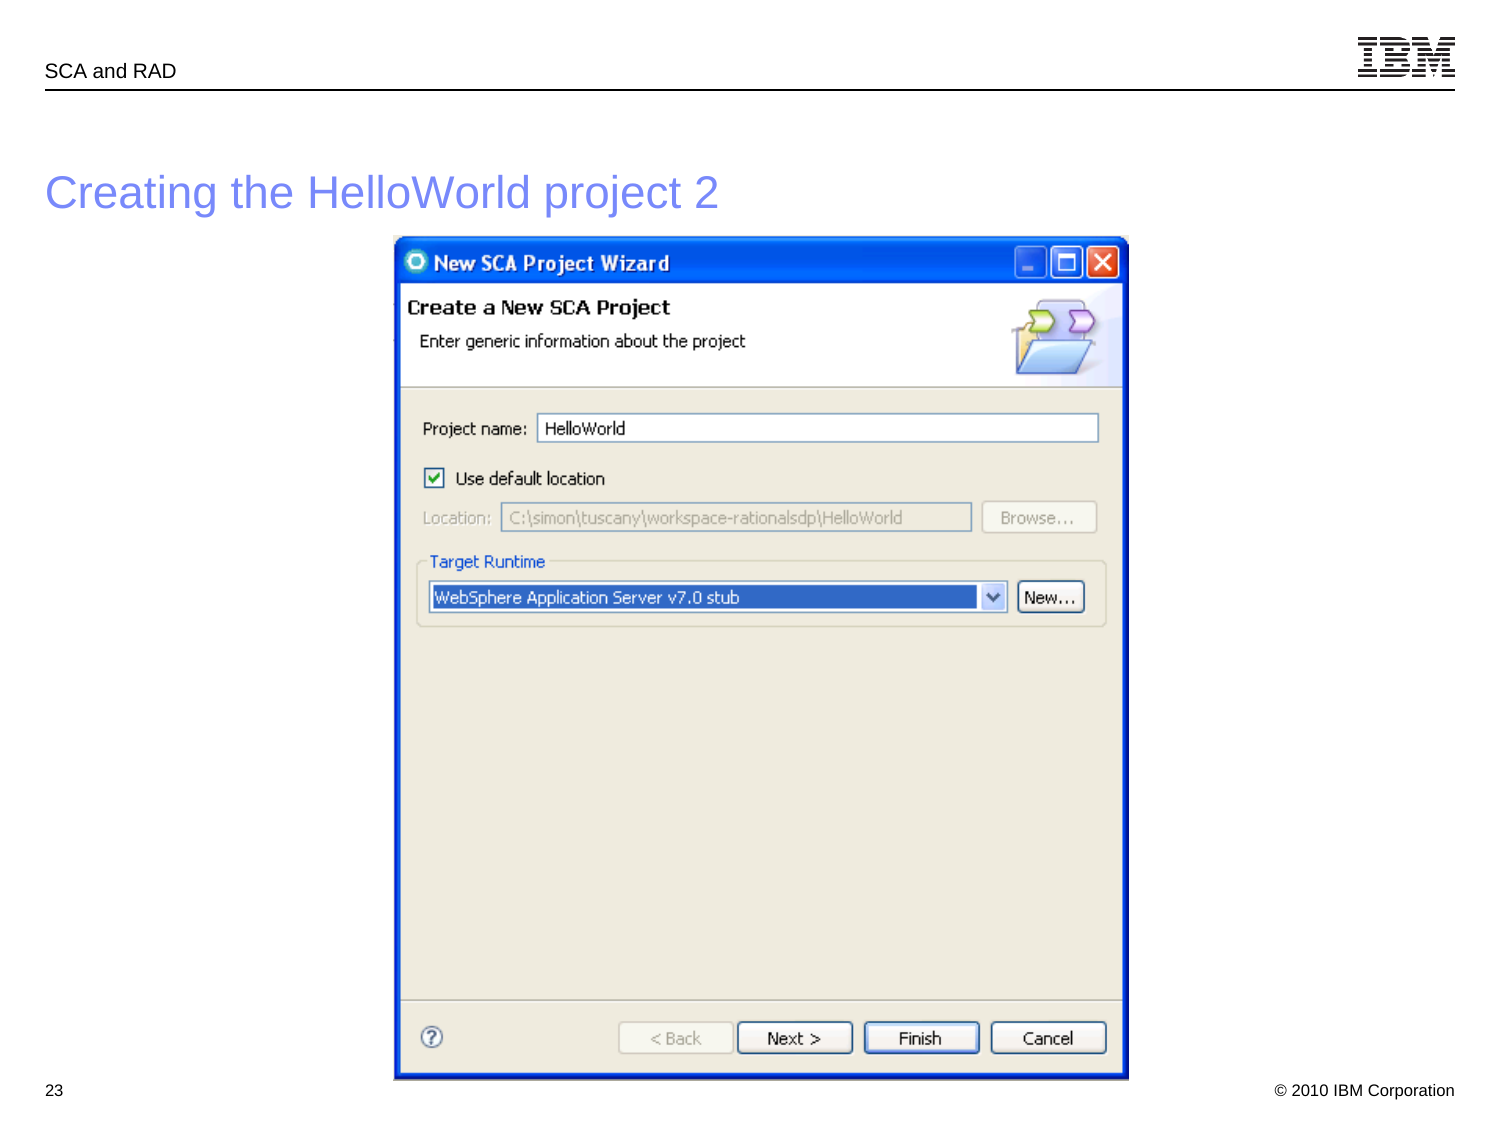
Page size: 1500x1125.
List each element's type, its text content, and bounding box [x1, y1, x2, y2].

picture [393, 235, 1129, 1081]
picture [1358, 37, 1455, 77]
title Creating the HelloWorld project 2 [29, 89, 1455, 301]
